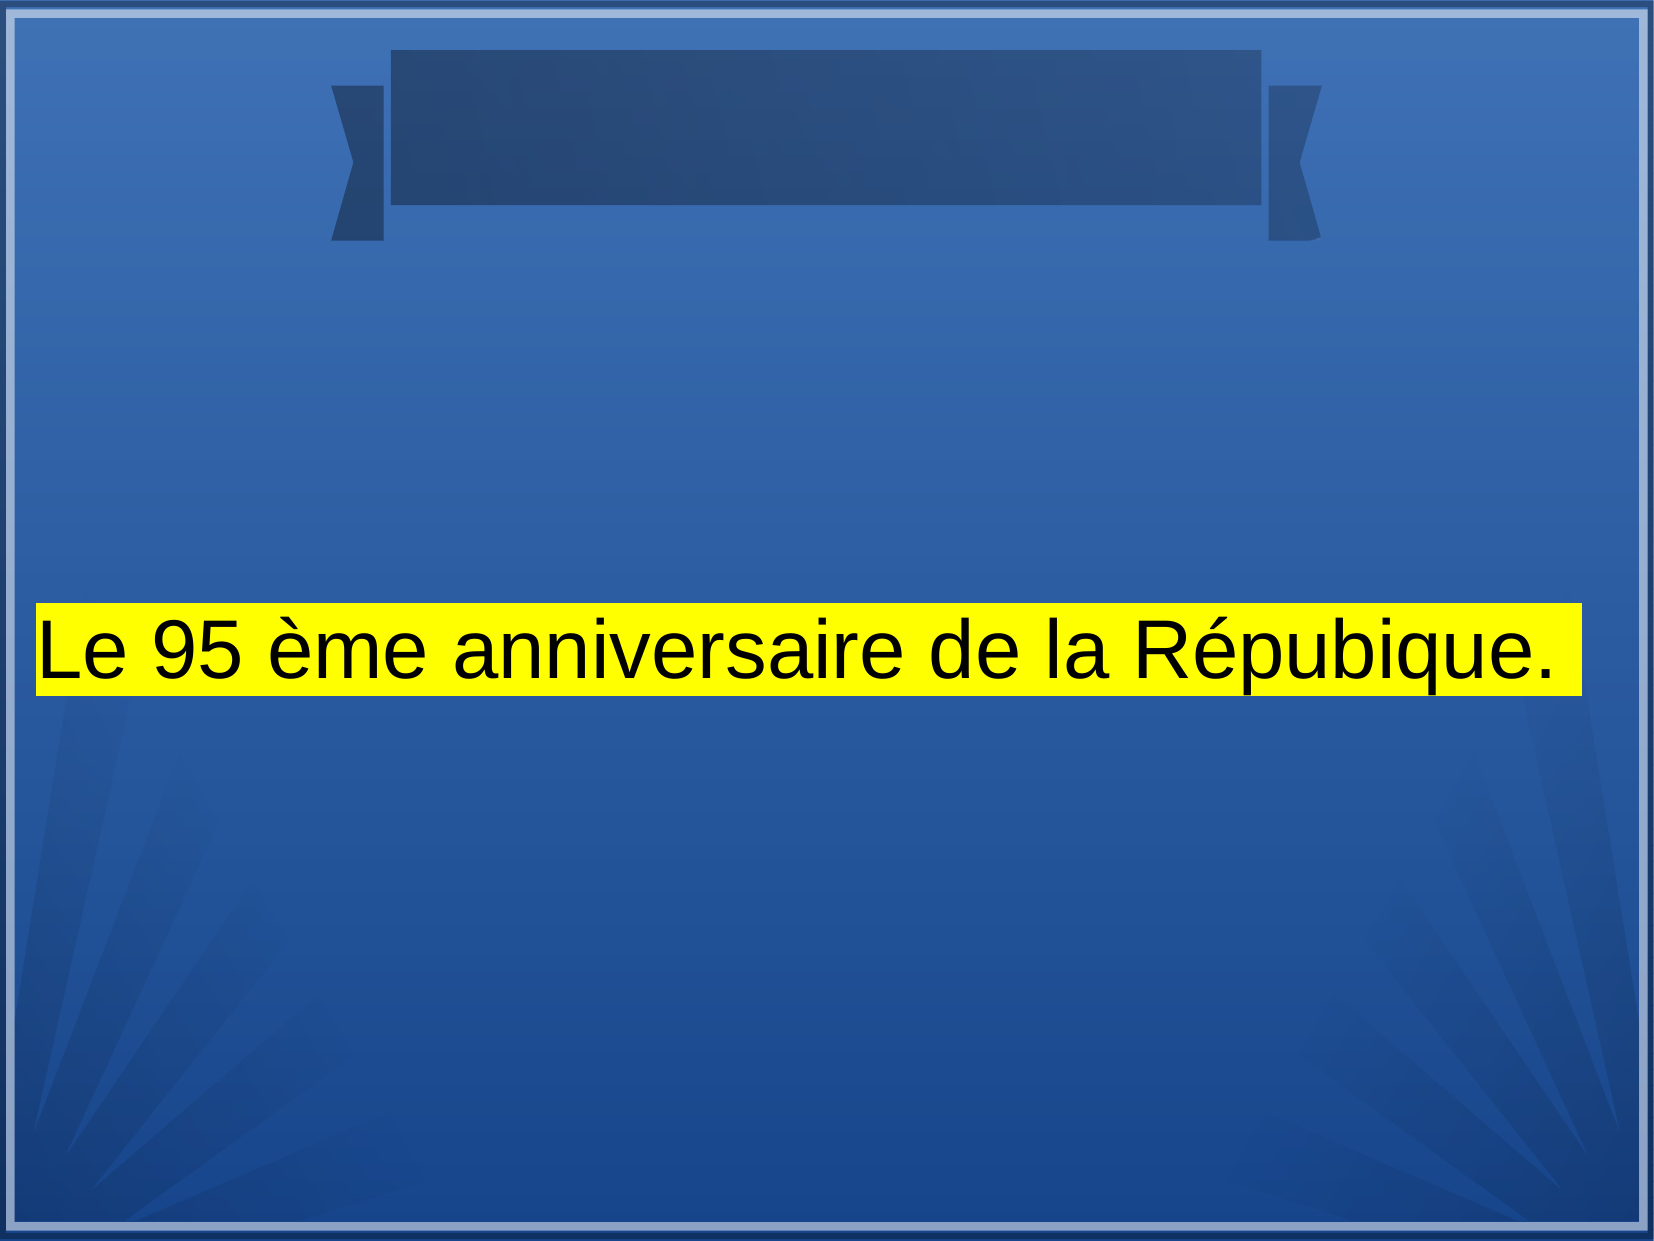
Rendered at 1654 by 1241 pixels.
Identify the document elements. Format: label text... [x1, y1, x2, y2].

subtitle Le 95 ème anniversaire de la Répubique. [23, 531, 1595, 768]
